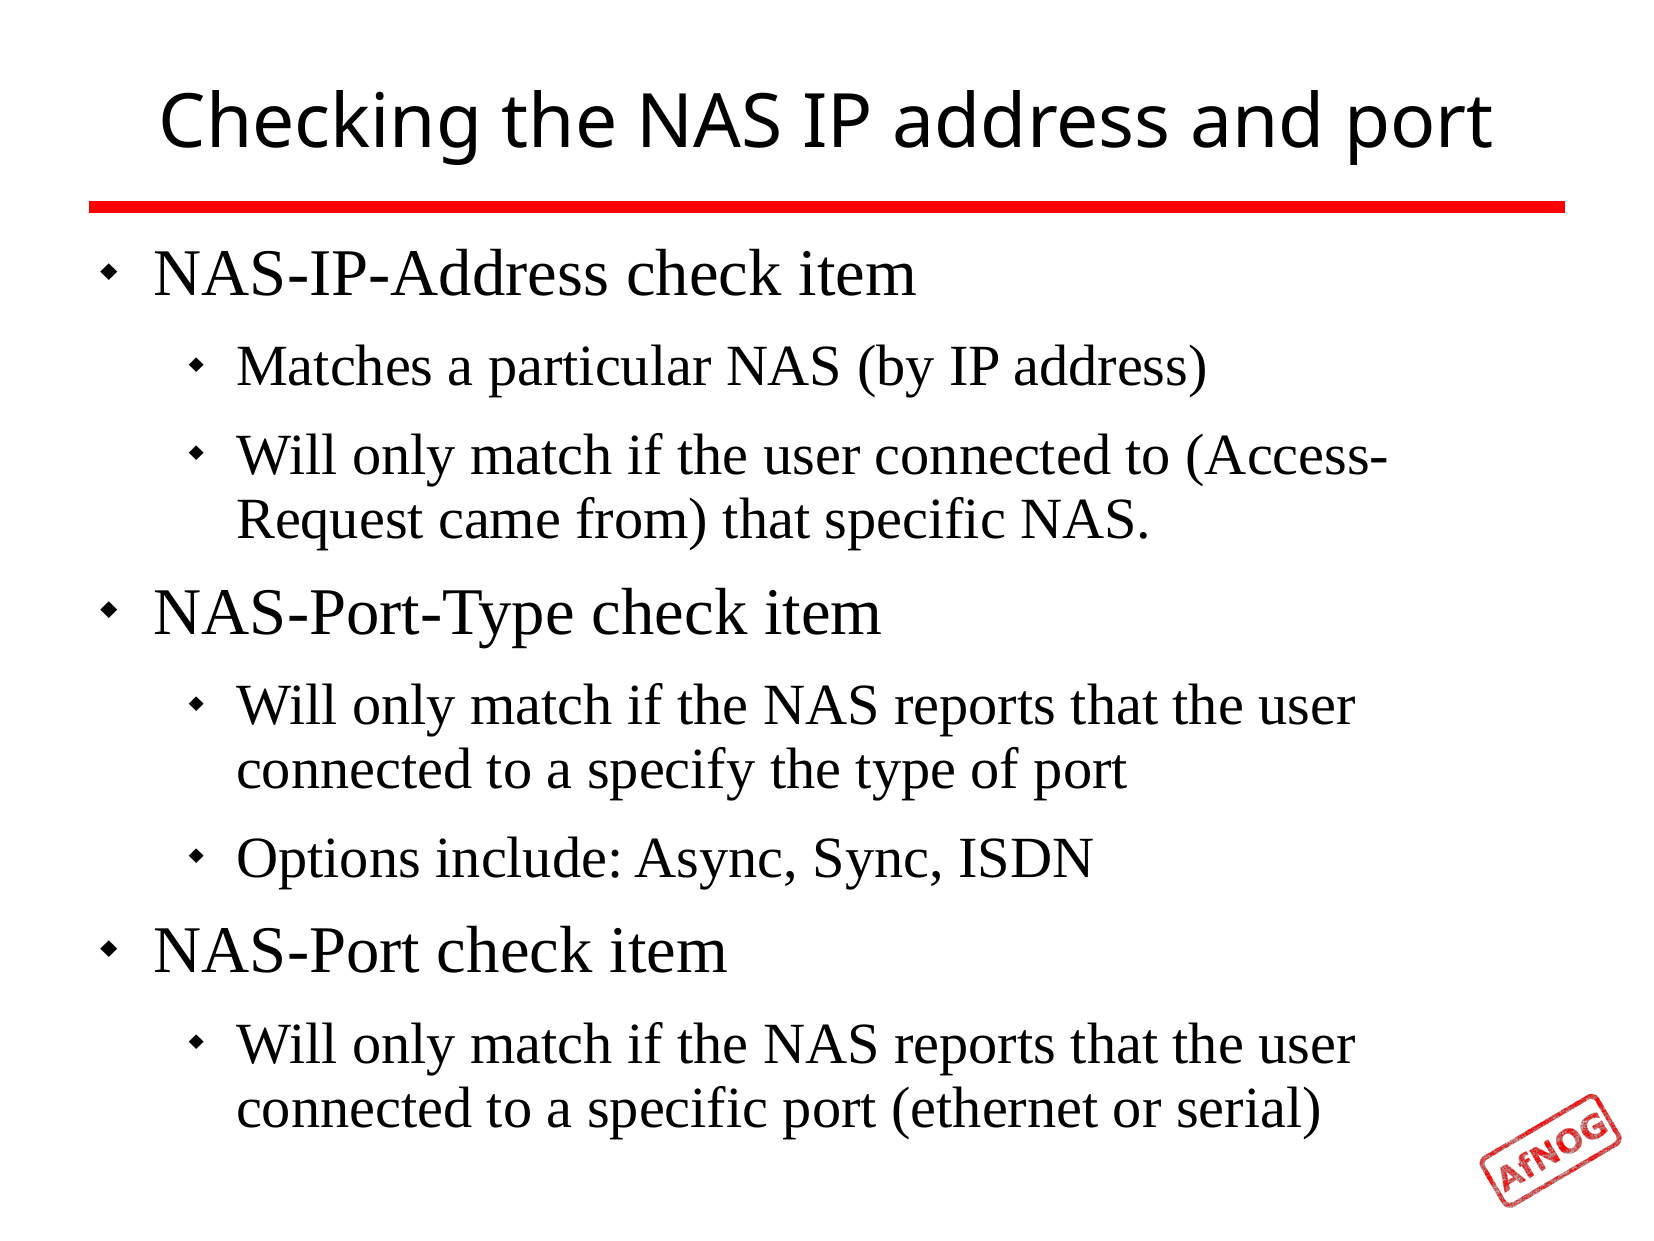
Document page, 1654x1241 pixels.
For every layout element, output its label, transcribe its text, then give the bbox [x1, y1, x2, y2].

picture [1476, 1090, 1625, 1211]
title Checking the NAS IP address and port [82, 29, 1571, 207]
list NAS-IP-Address check item Matches a particular NAS (by IP address) Will only match if the user connected to (Access-Request came from) that specific NAS. NAS-Port-Type check item Will only match if the NAS reports that the user connected to a specify the type of port Options include: Async, Sync, ISDN NAS-Port check item Will only match if the NAS reports that the user connected to a specific port (ethernet or serial) [82, 236, 1571, 1152]
